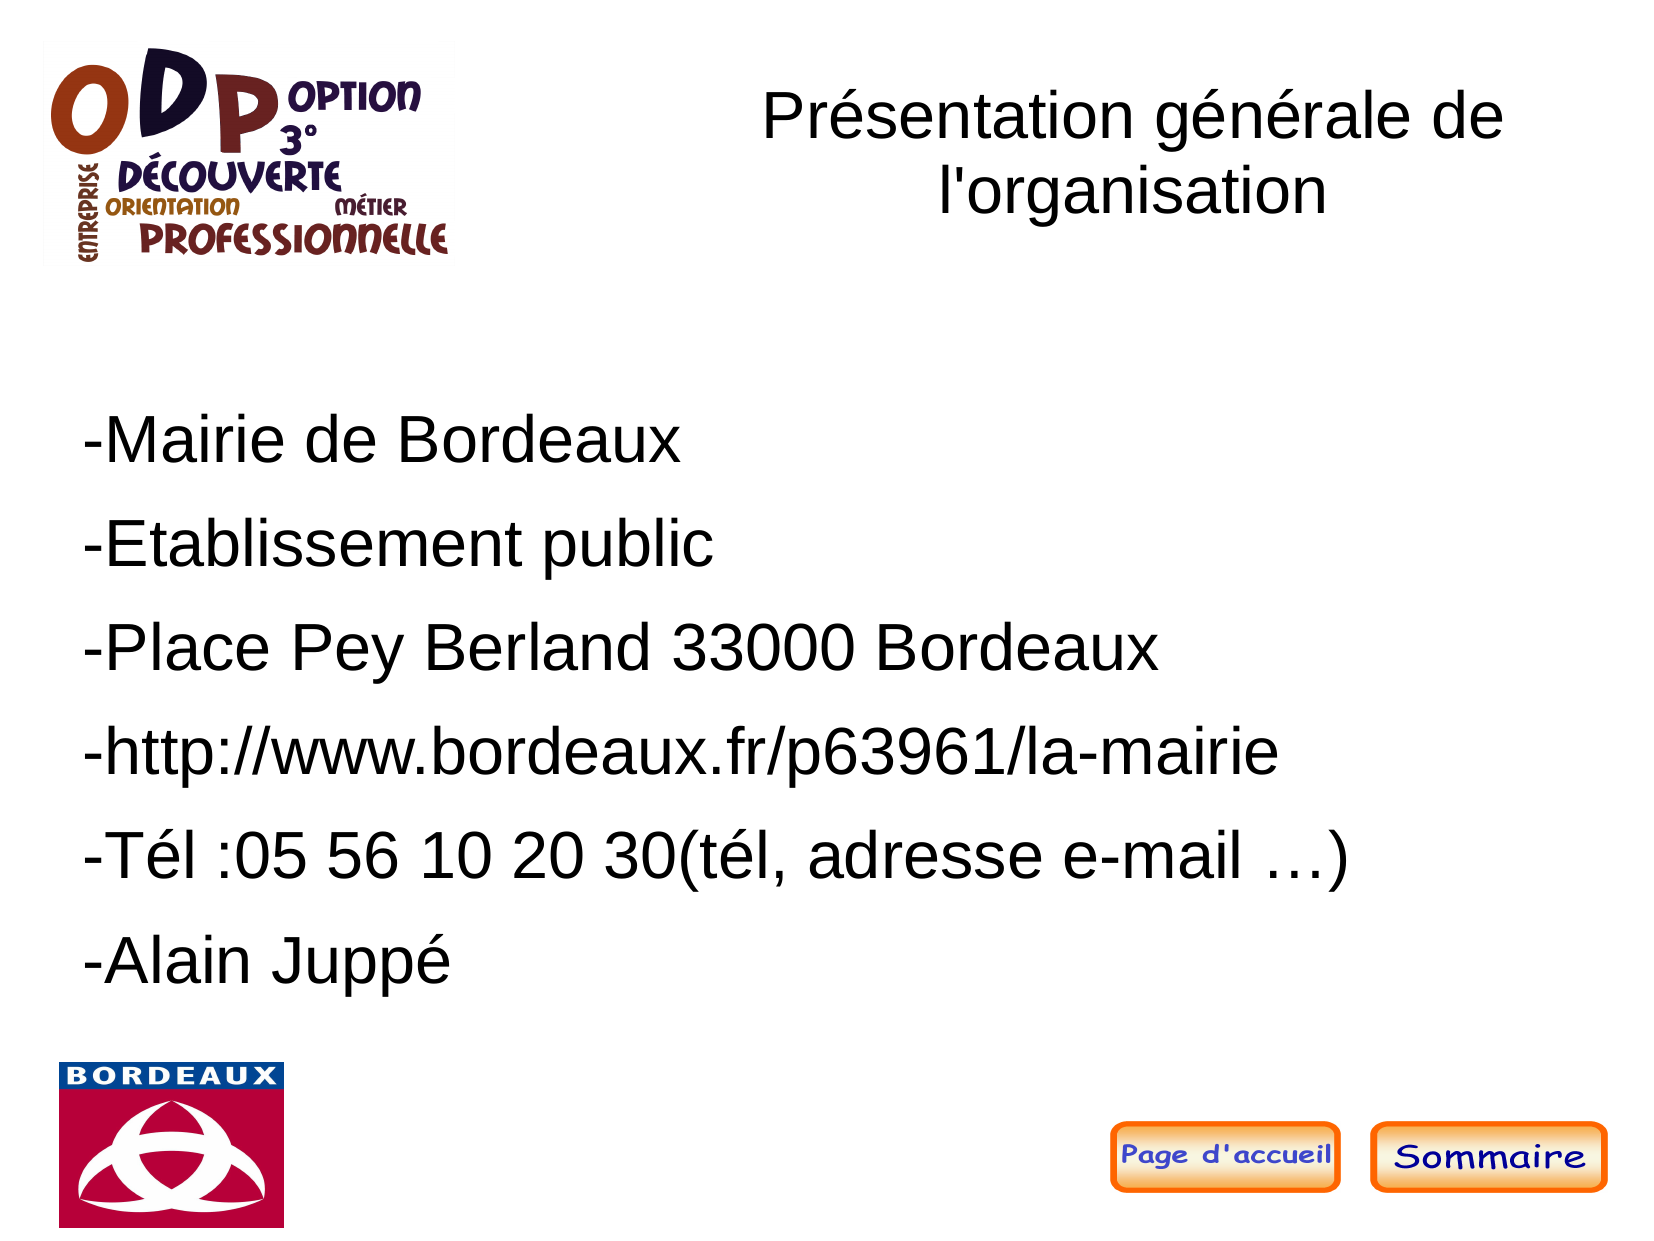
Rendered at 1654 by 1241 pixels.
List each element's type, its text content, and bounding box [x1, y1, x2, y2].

picture [43, 41, 455, 266]
picture [1370, 1121, 1608, 1193]
picture [1110, 1121, 1341, 1193]
title Présentation générale de l'organisation [637, 49, 1630, 257]
list -Mairie de Bordeaux -Etablissement public -Place Pey Berland 33000 Bordeaux -http://www.bordeaux.fr/p63961/la-mairie -Tél :05 56 10 20 30(tél, adresse e-mail …) -Alain Juppé [82, 401, 1571, 1102]
picture [59, 1062, 284, 1229]
